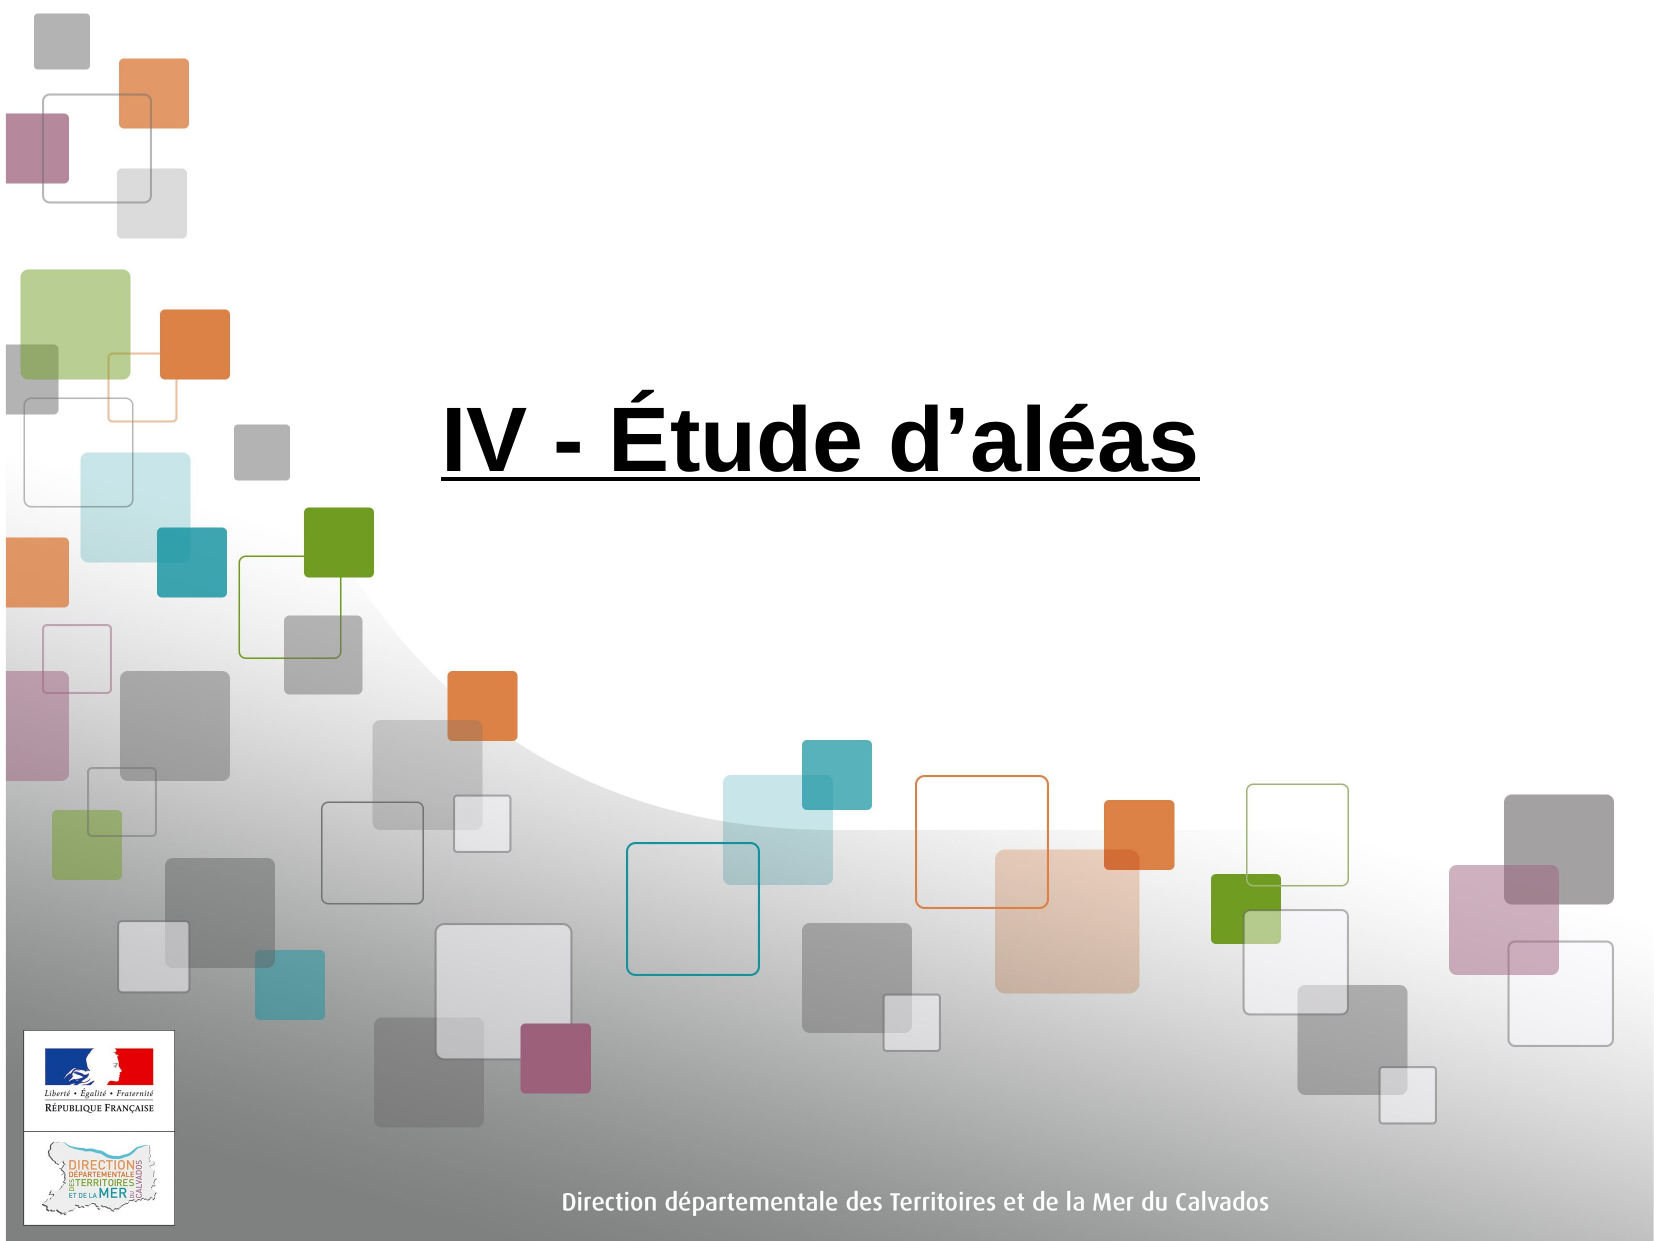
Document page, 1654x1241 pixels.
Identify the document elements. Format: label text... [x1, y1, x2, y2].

title IV - Étude d’aléas [118, 372, 1524, 579]
picture [5, 3, 1654, 1241]
